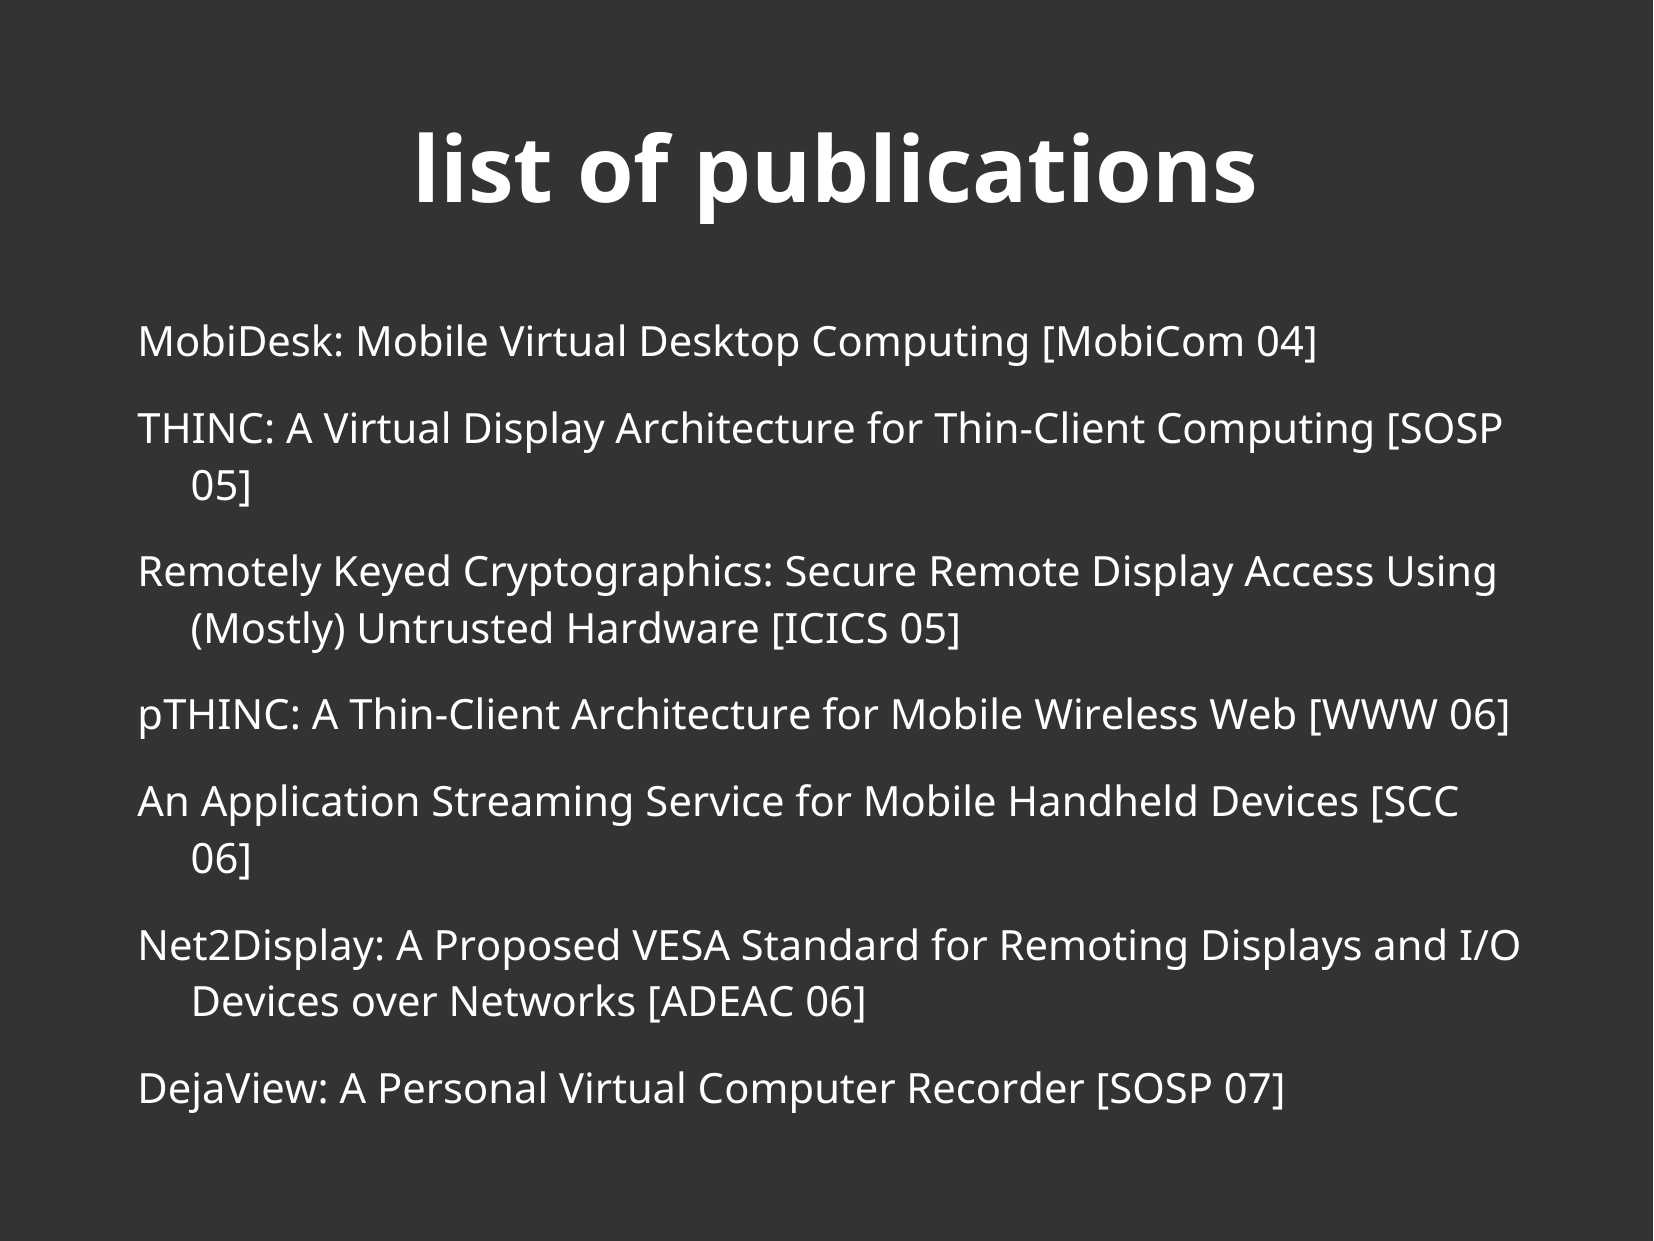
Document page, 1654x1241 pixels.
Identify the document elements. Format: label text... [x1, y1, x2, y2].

title list of publications [129, 63, 1542, 271]
list MobiDesk: Mobile Virtual Desktop Computing [MobiCom 04] THINC: A Virtual Display Architecture for Thin-Client Computing [SOSP 05] Remotely Keyed Cryptographics: Secure Remote Display Access Using (Mostly) Untrusted Hardware [ICICS 05] pTHINC: A Thin-Client Architecture for Mobile Wireless Web [WWW 06] An Application Streaming Service for Mobile Handheld Devices [SCC 06] Net2Display: A Proposed VESA Standard for Remoting Displays and I/O Devices over Networks [ADEAC 06] DejaView: A Personal Virtual Computer Recorder [SOSP 07] [119, 311, 1532, 1098]
